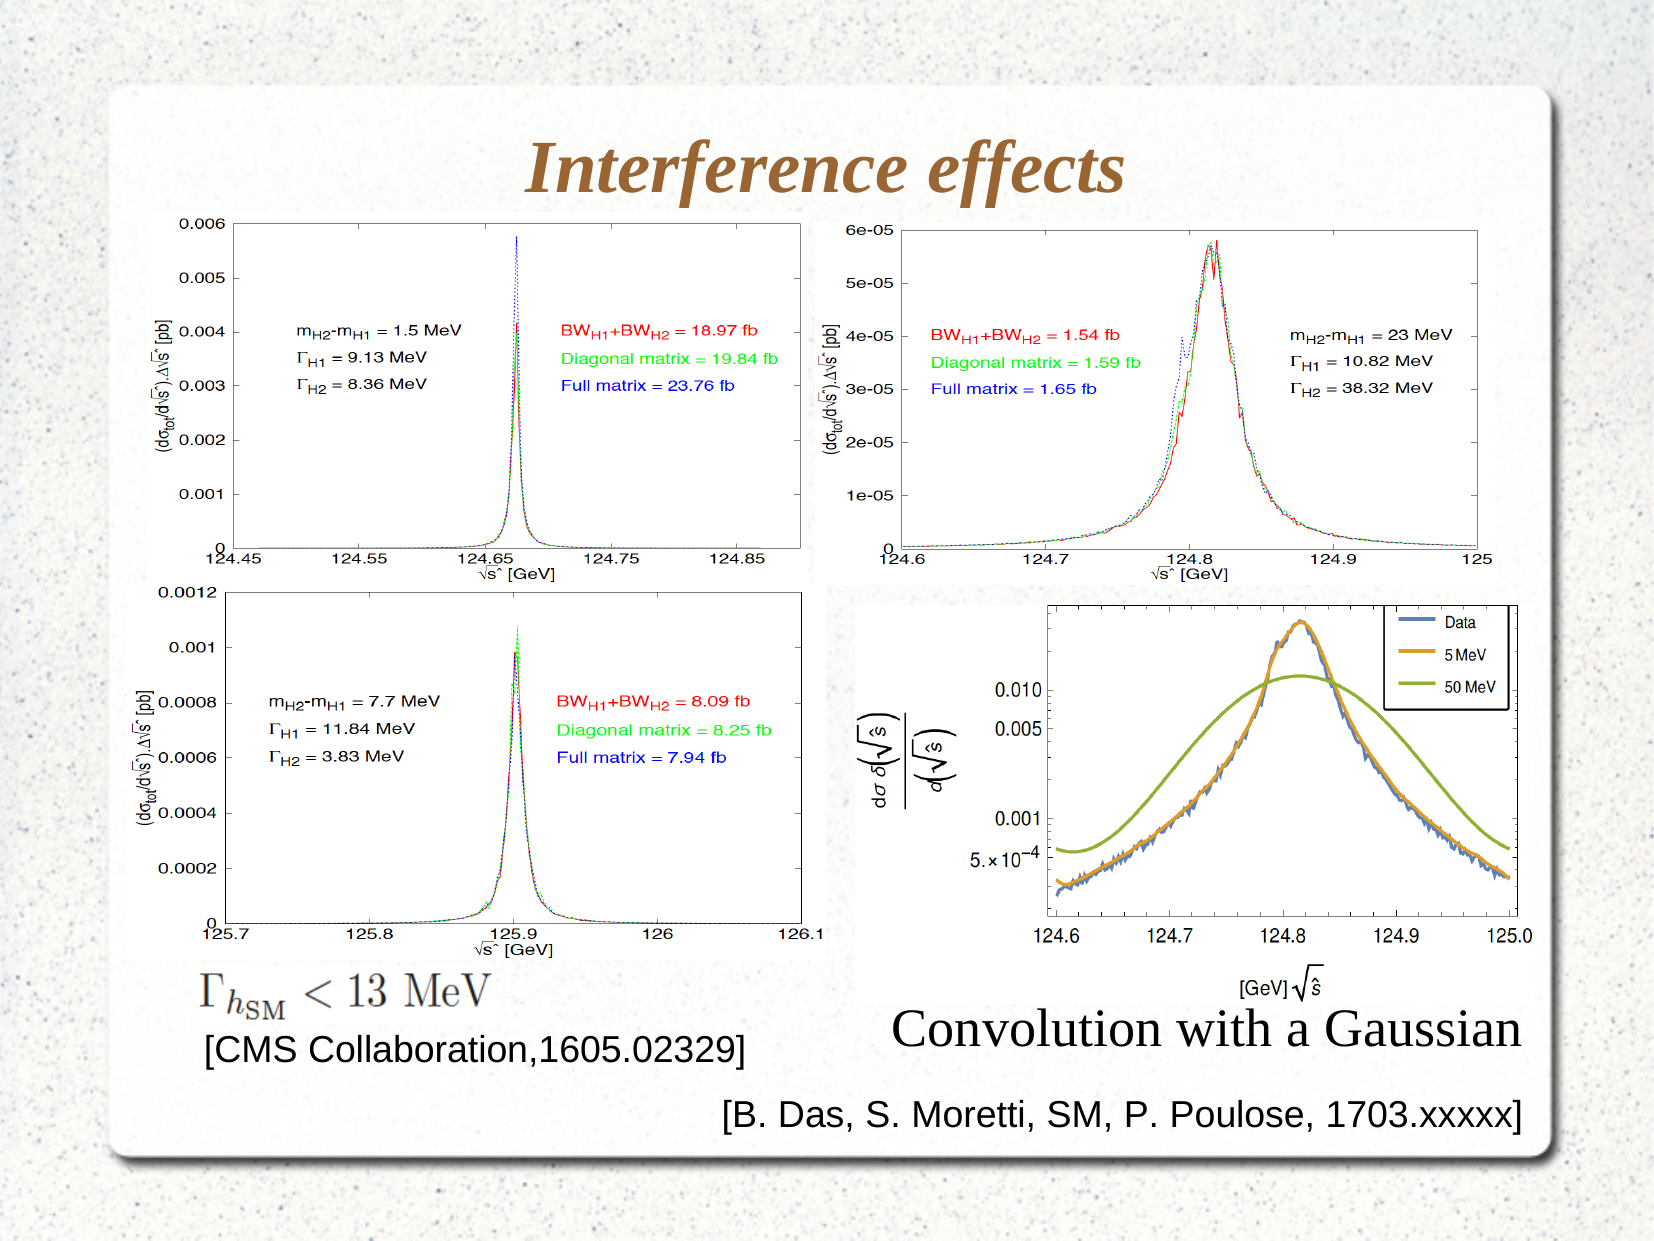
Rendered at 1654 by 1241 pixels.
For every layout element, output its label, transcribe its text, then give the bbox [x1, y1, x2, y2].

text_box [CMS Collaboration,1605.02329] [87, 1017, 863, 1078]
picture [0, 0, 1654, 1241]
title Interference effects [118, 102, 1536, 231]
text_box [B. Das, S. Moretti, SM, P. Poulose, 1703.xxxxx] [680, 1082, 1566, 1143]
list Convolution with a Gaussian [820, 998, 1574, 1074]
